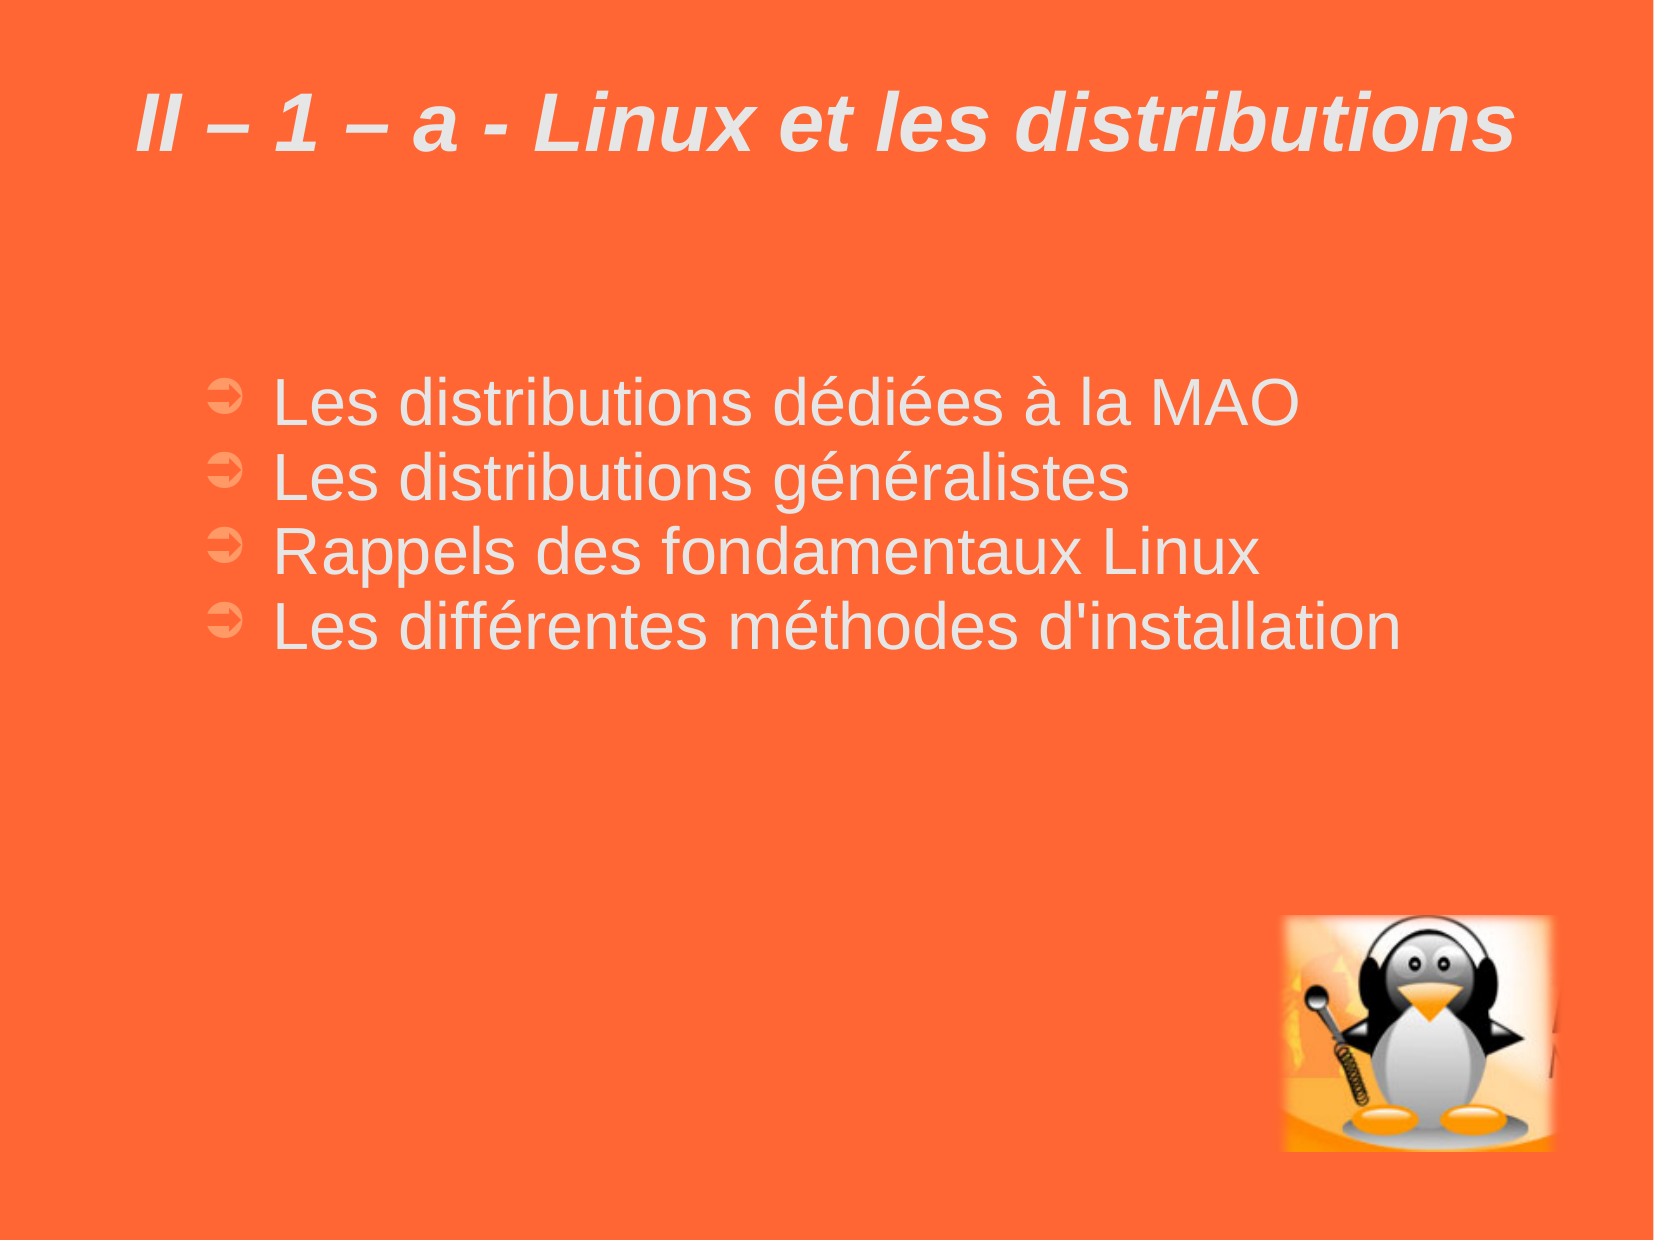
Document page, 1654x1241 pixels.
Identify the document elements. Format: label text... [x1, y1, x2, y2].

picture [1272, 1147, 1565, 1152]
title II – 1 – a - Linux et les distributions [121, 19, 1534, 227]
list Les distributions dédiées à la MAO Les distributions généralistes Rappels des fondamentaux Linux Les différentes méthodes d'installation [178, 364, 1570, 1147]
